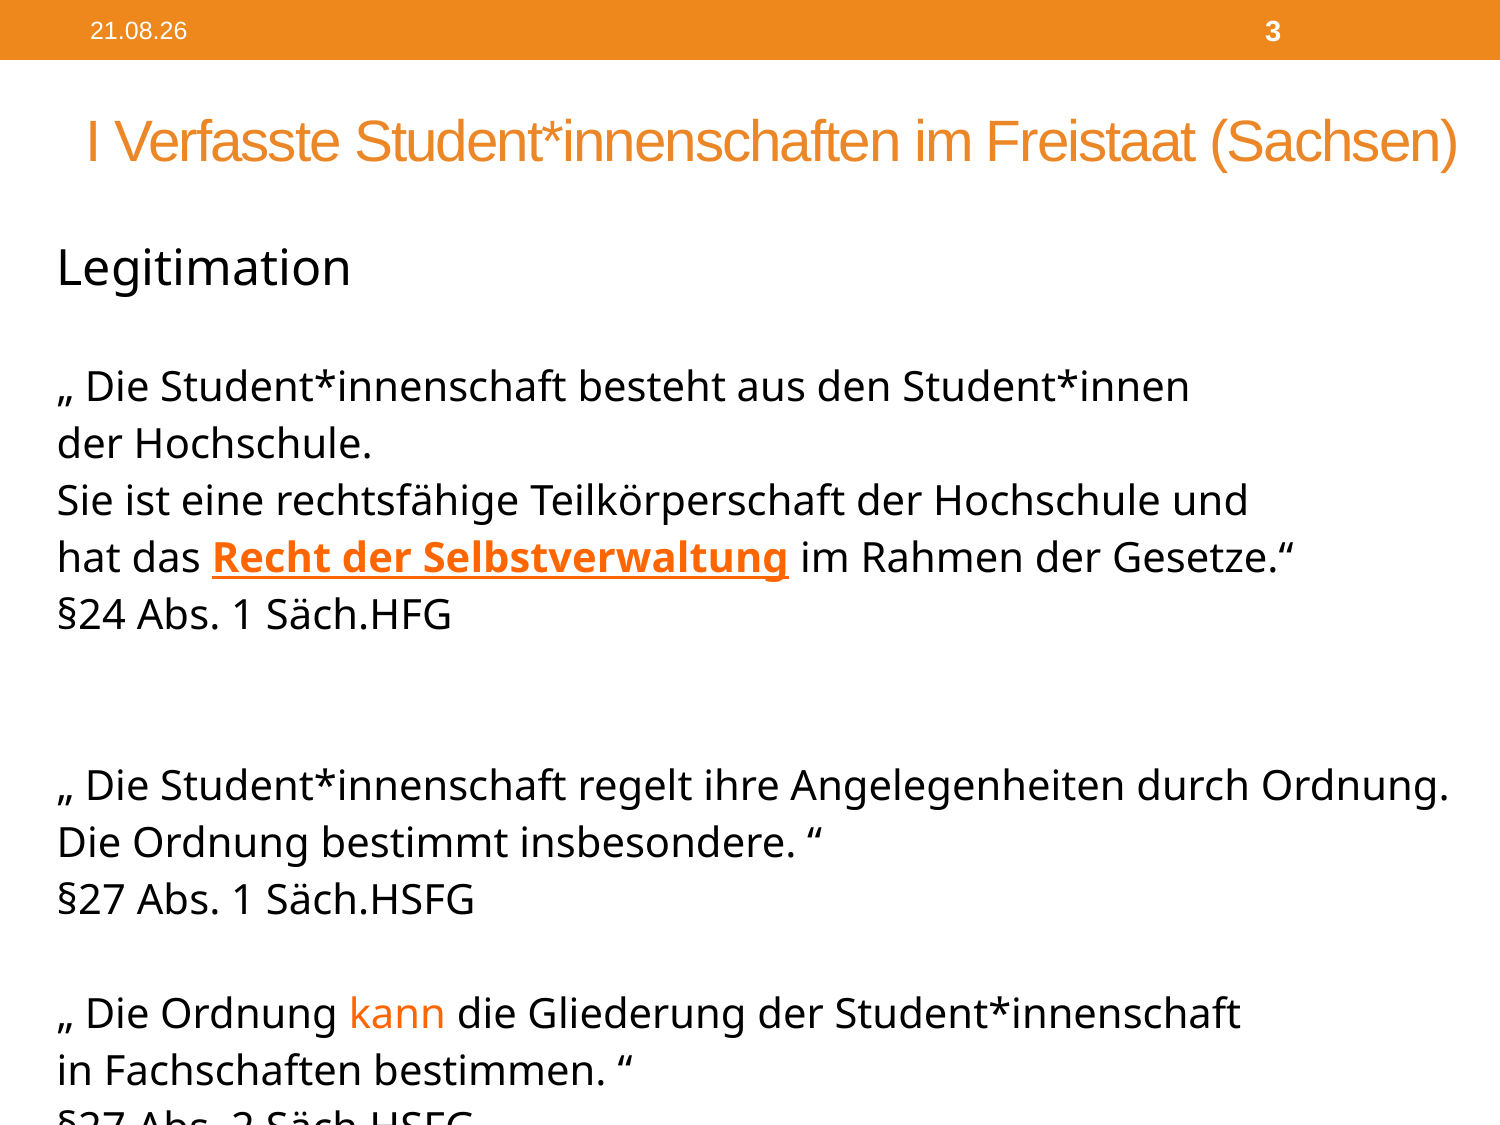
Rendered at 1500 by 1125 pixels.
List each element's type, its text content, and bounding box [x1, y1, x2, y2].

slide_number <Nummer> [1250, 3, 1425, 57]
text_box Legitimation „ Die Student*innenschaft besteht aus den Student*innen der Hochschule. Sie ist eine rechtsfähige Teilkörperschaft der Hochschule und hat das Recht der Selbstverwaltung im Rahmen der Gesetze.“ §24 Abs. 1 Säch.HFG „ Die Student*innenschaft regelt ihre Angelegenheiten durch Ordnung. Die Ordnung bestimmt insbesondere. “ §27 Abs. 1 Säch.HSFG „ Die Ordnung kann die Gliederung der Student*innenschaft in Fachschaften bestimmen. “ §27 Abs. 2 Säch.HSFG [41, 224, 1440, 1079]
slide_number 08.01.19 [75, 3, 550, 57]
title I Verfasste Student*innenschaften im Freistaat (Sachsen) [0, 56, 1500, 220]
